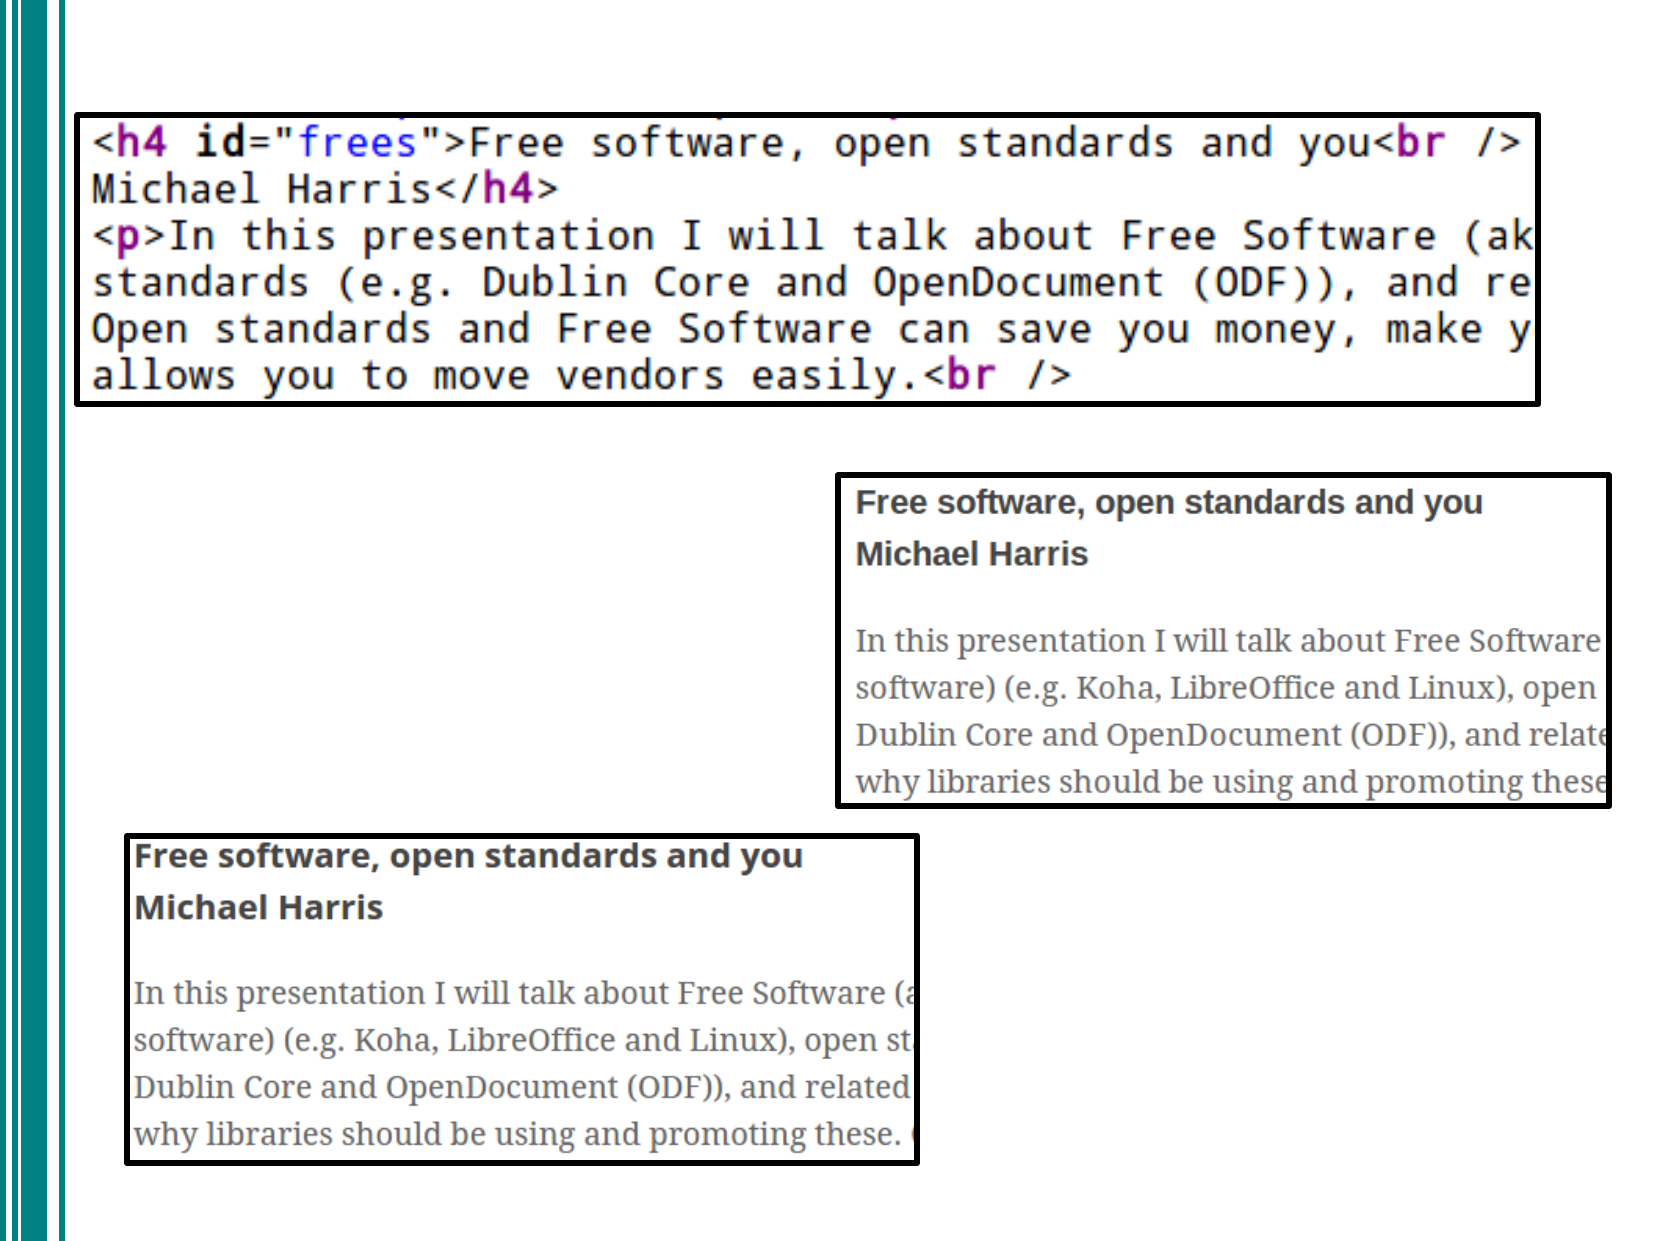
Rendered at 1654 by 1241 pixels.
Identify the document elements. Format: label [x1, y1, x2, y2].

picture [80, 118, 1536, 402]
picture [840, 478, 1607, 804]
picture [129, 838, 915, 1161]
